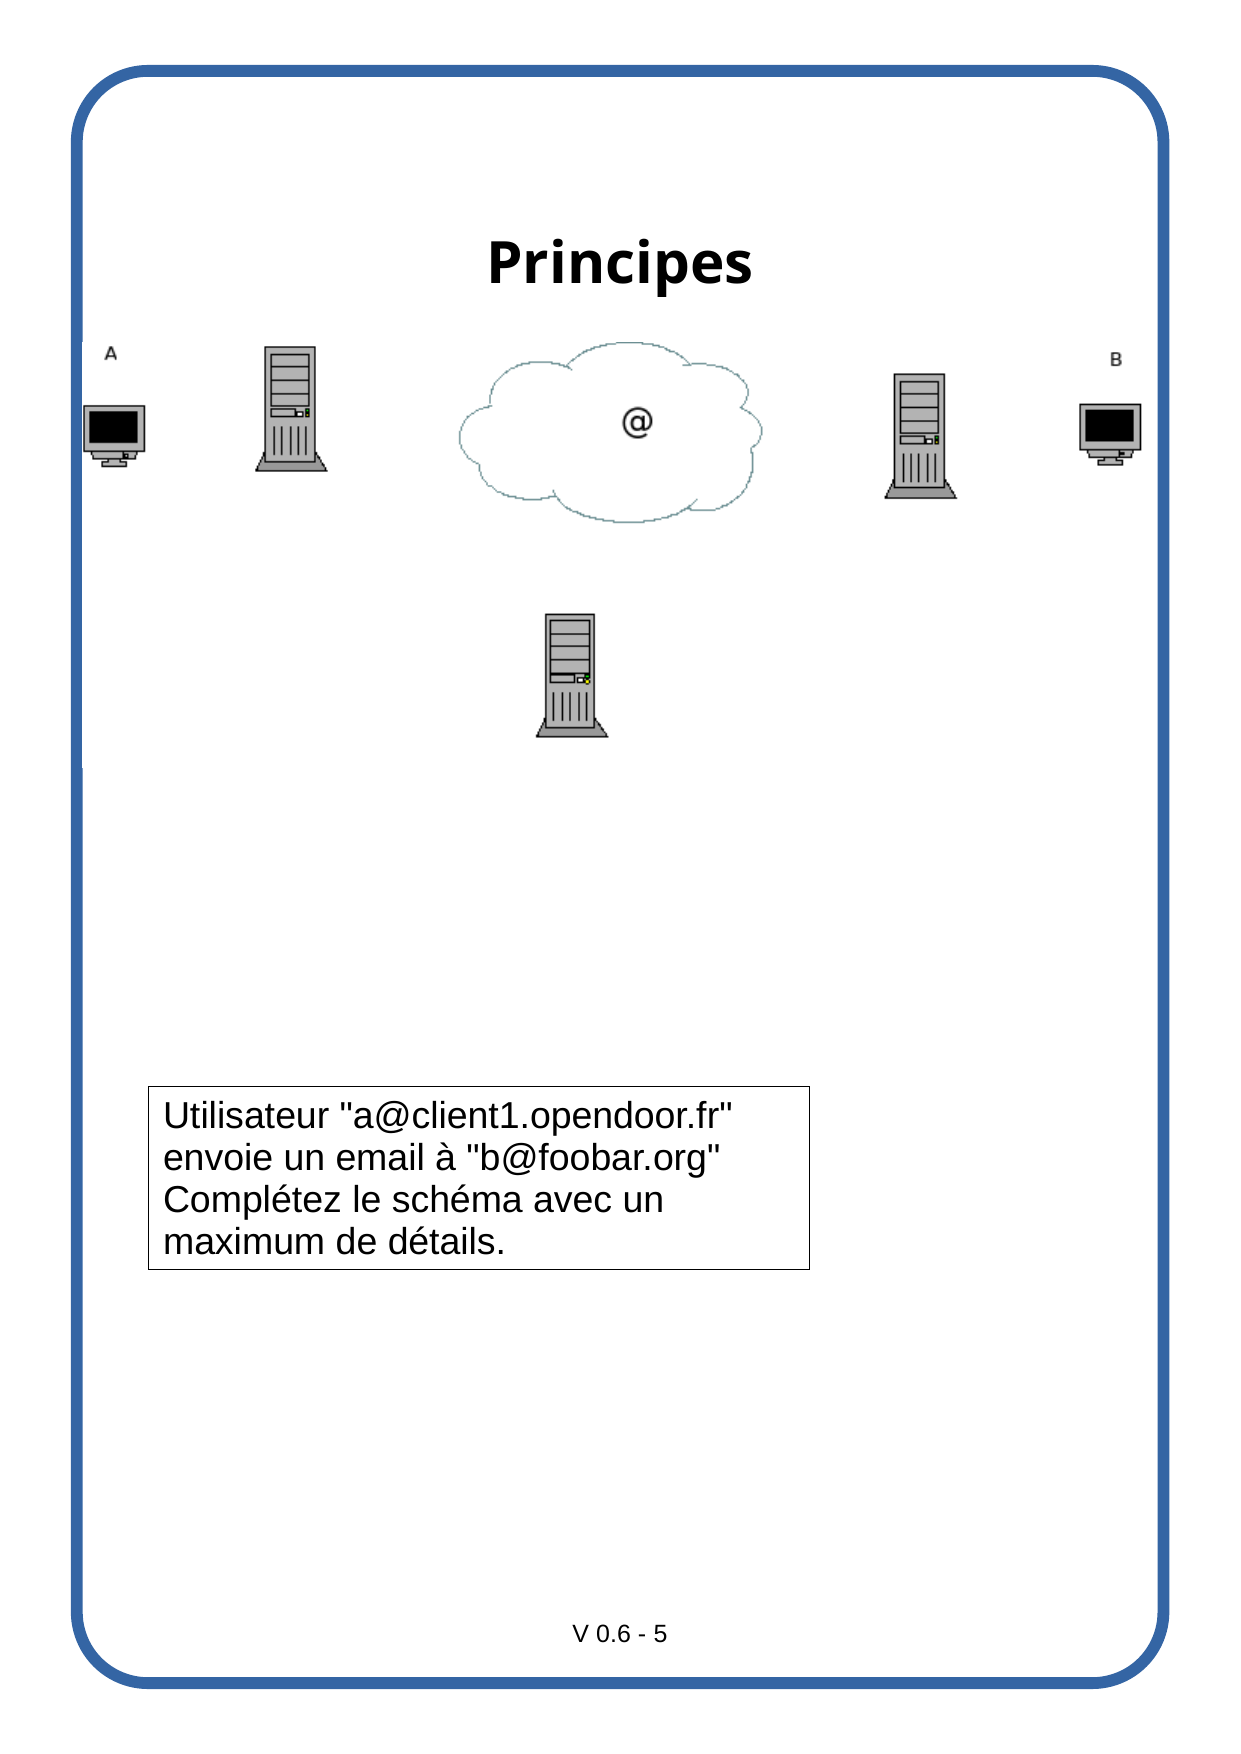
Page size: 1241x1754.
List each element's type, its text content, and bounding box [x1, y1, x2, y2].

picture [82, 342, 1143, 768]
title Principes [115, 124, 1125, 342]
text_box Utilisateur "a@client1.opendoor.fr" envoie un email à "b@foobar.org" Complétez le schéma avec un maximum de détails. [148, 1086, 810, 1270]
